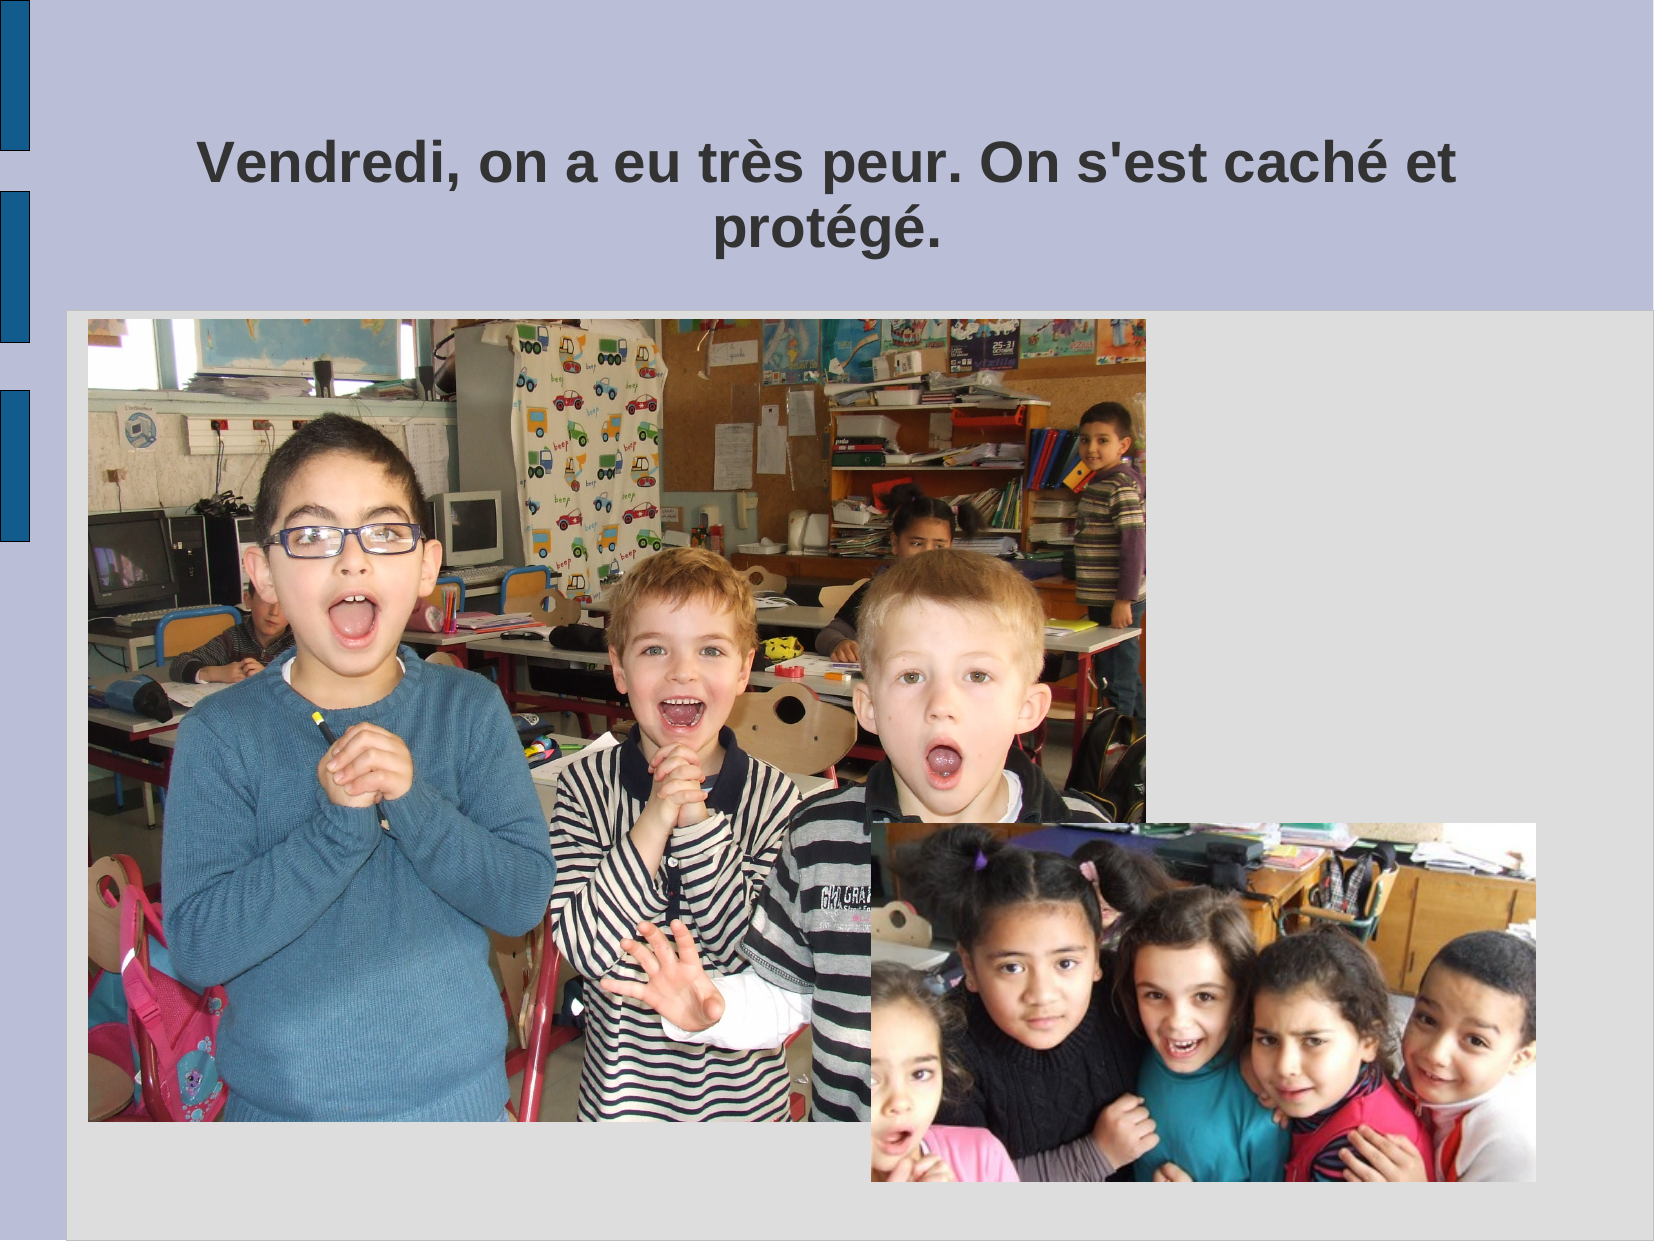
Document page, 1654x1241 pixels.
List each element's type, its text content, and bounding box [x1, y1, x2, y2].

title Vendredi, on a eu très peur. On s'est caché et protégé. [121, 91, 1534, 299]
picture [88, 319, 1536, 1182]
